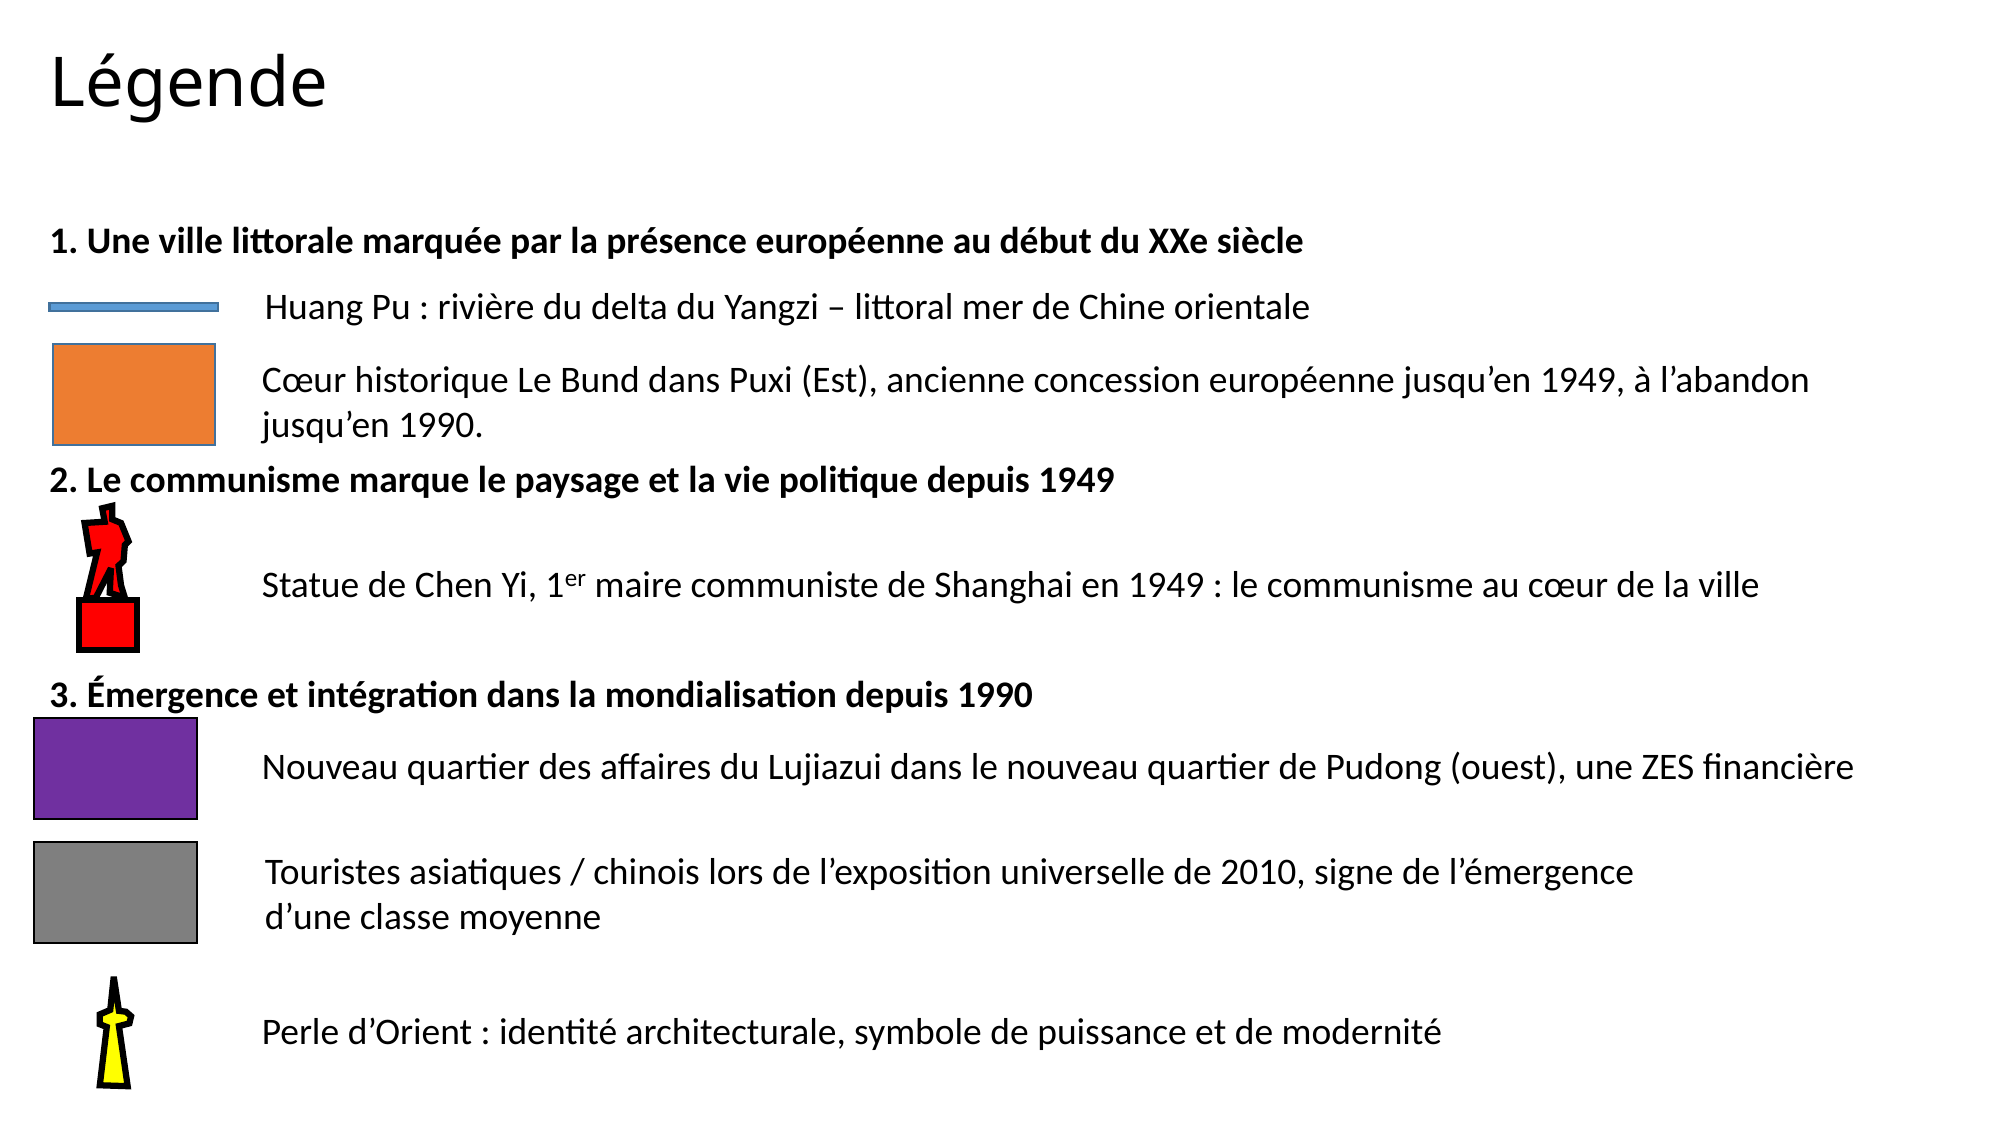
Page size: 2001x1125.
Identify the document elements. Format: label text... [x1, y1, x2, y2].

text_box Cœur historique Le Bund dans Puxi (Est), ancienne concession européenne jusqu’en 1949, à l’abandon jusqu’en 1990. [246, 347, 1960, 454]
text_box Statue de Chen Yi, 1er maire communiste de Shanghai en 1949 : le communisme au cœur de la ville [246, 552, 1891, 613]
text_box [34, 842, 197, 943]
text_box [53, 344, 215, 445]
text_box 3. Émergence et intégration dans la mondialisation depuis 1990 [34, 662, 1104, 769]
text_box Perle d’Orient : identité architecturale, symbole de puissance et de modernité [246, 999, 1697, 1063]
title Légende [34, 10, 382, 153]
text_box [84, 509, 129, 599]
text_box [79, 600, 137, 650]
text_box [34, 769, 197, 819]
text_box [99, 976, 132, 1087]
text_box [49, 303, 218, 311]
text_box 1. Une ville littorale marquée par la présence européenne au début du XXe siècle [34, 208, 1385, 270]
text_box 2. Le communisme marque le paysage et la vie politique depuis 1949 [34, 447, 1491, 509]
text_box Nouveau quartier des affaires du Lujiazui dans le nouveau quartier de Pudong (ouest), une ZES financière [246, 734, 1891, 796]
text_box Huang Pu : rivière du delta du Yangzi – littoral mer de Chine orientale [249, 274, 1651, 336]
text_box Touristes asiatiques / chinois lors de l’exposition universelle de 2010, signe de l’émergence d’une classe moyenne [249, 839, 1713, 946]
